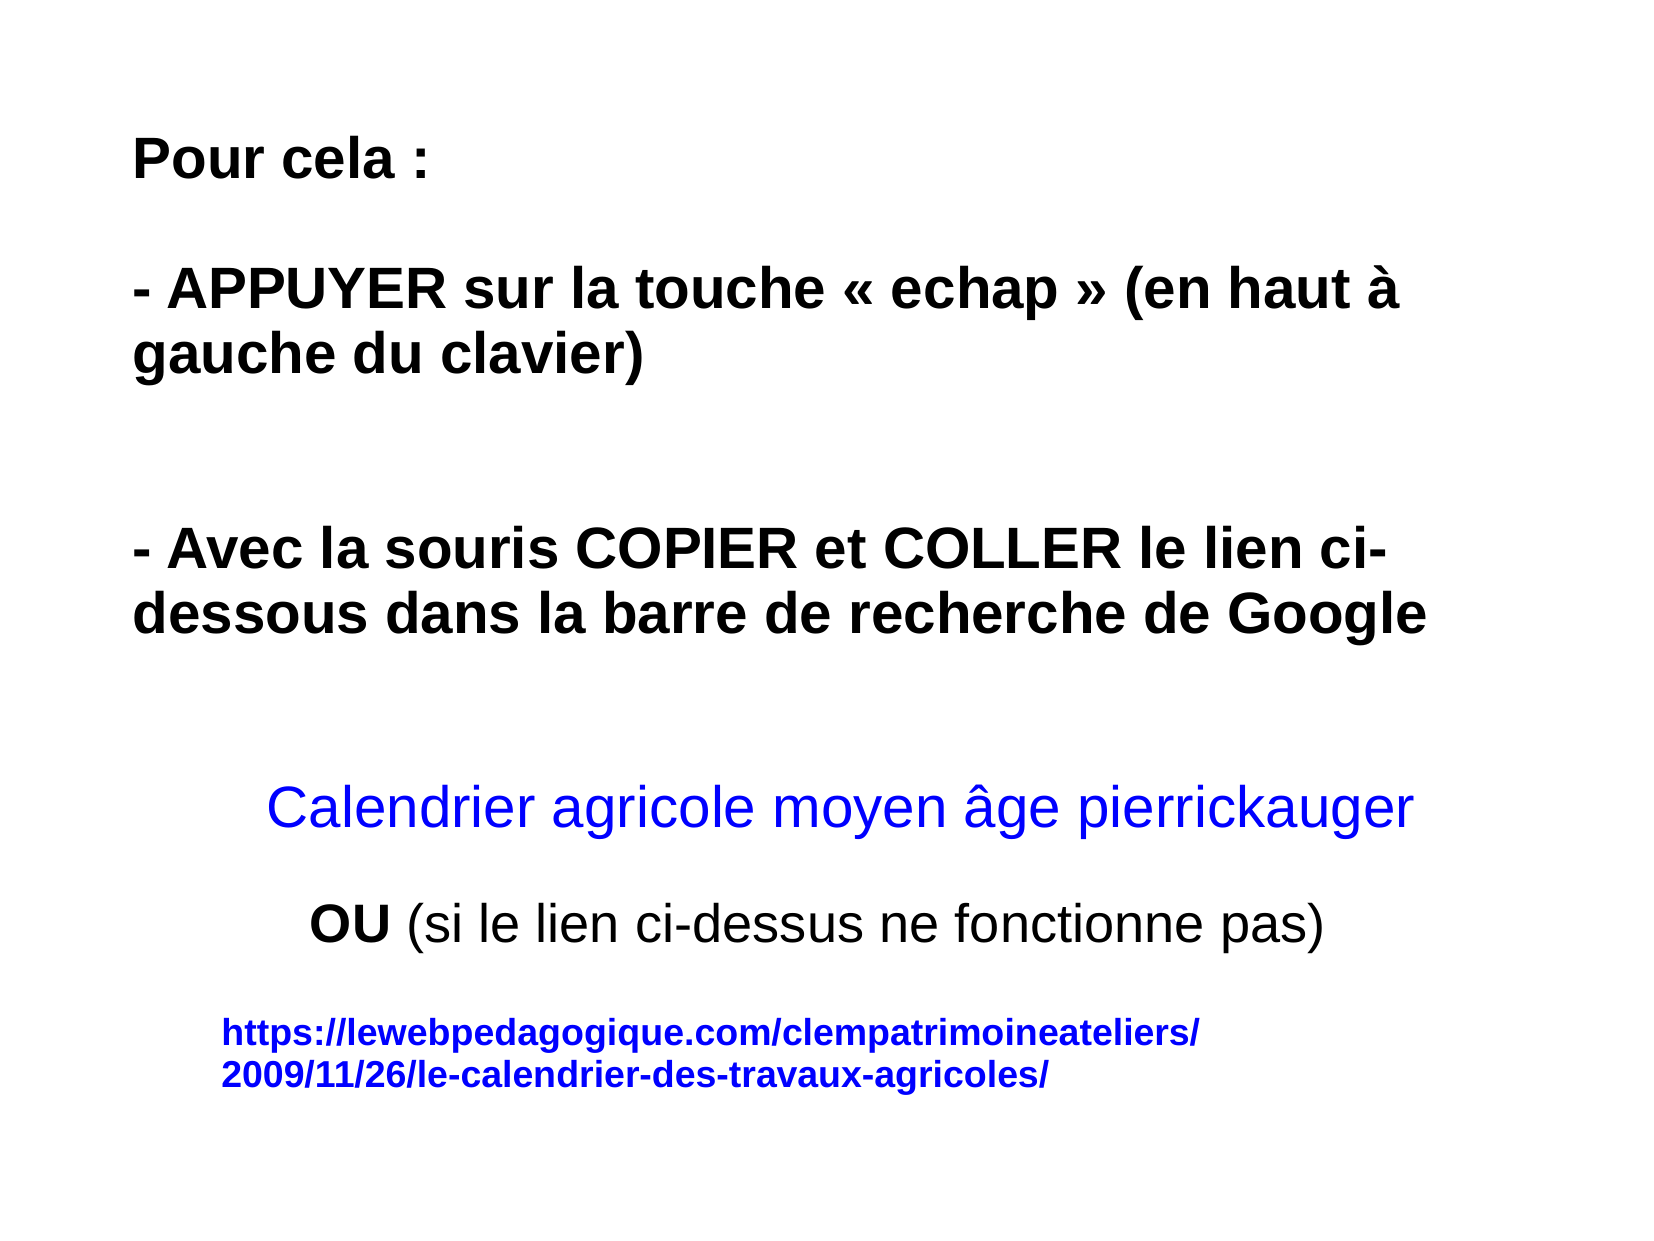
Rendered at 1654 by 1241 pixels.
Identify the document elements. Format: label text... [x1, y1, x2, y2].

text_box Calendrier agricole moyen âge pierrickauger [88, 767, 1595, 914]
text_box https://lewebpedagogique.com/clempatrimoineateliers/2009/11/26/le-calendrier-des-travaux-agricoles/ [206, 1003, 1388, 1106]
text_box Pour cela : - APPUYER sur la touche « echap » (en haut à gauche du clavier) - Avec la souris COPIER et COLLER le lien ci-dessous dans la barre de recherche de Google [118, 117, 1536, 665]
text_box OU (si le lien ci-dessus ne fonctionne pas) [295, 885, 1359, 1022]
